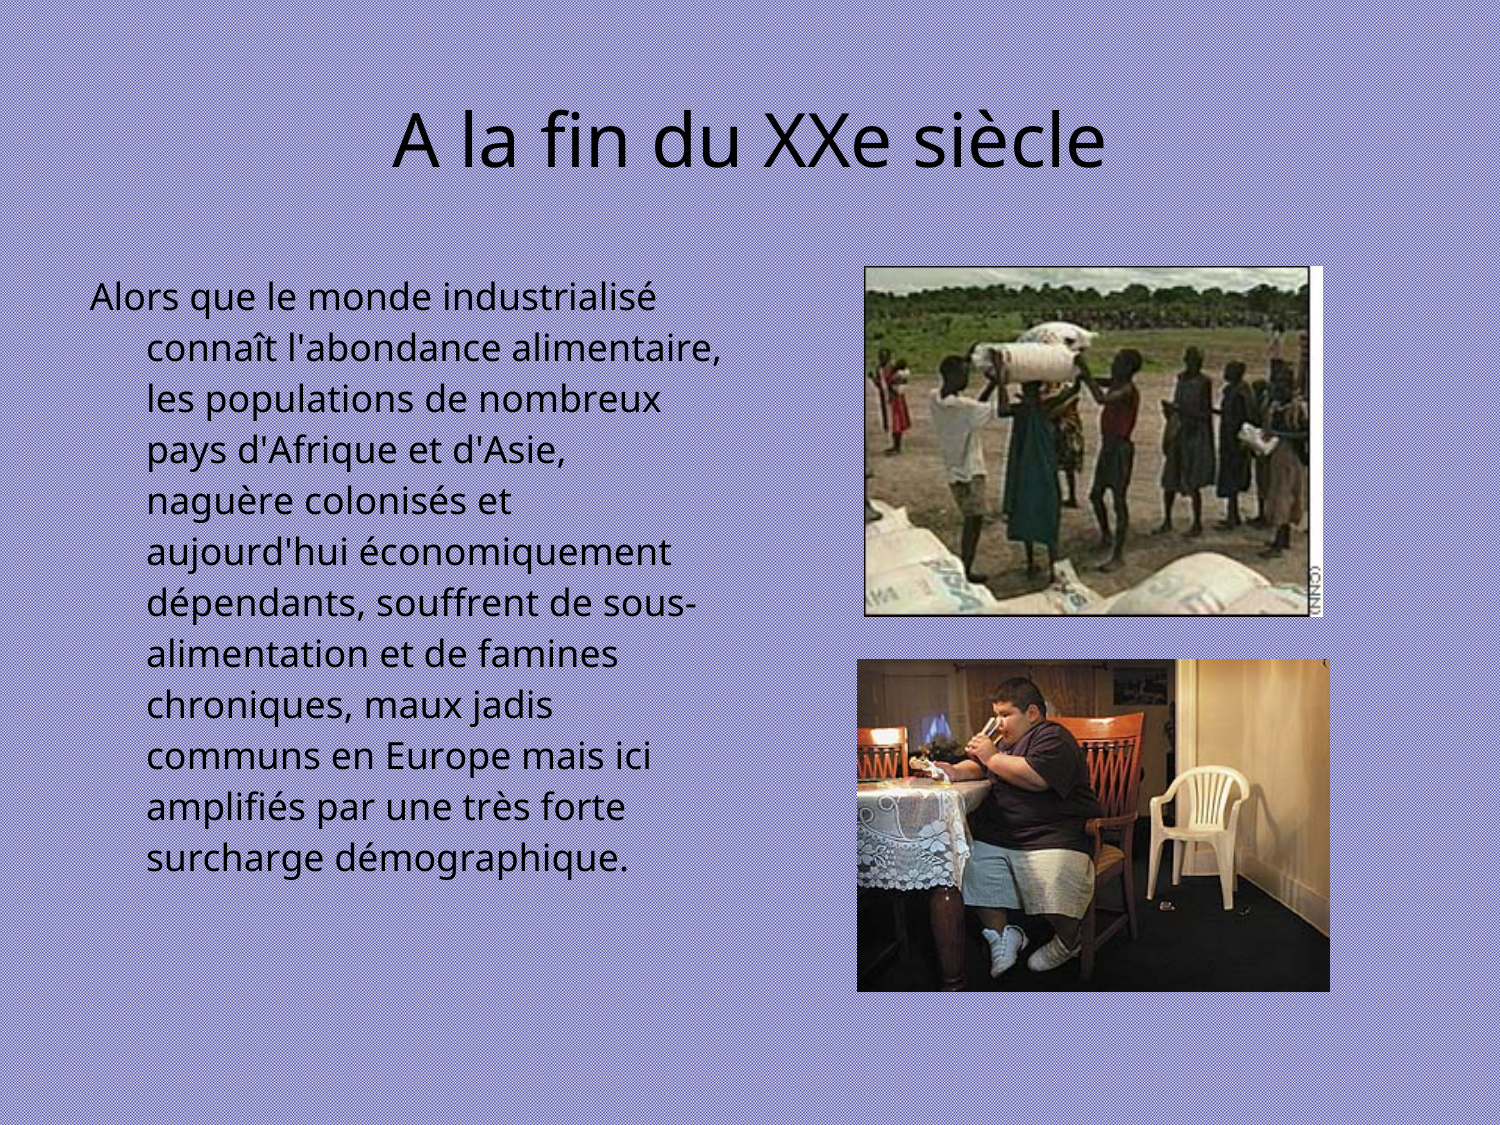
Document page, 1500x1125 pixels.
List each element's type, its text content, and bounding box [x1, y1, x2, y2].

title A la fin du XXe siècle [75, 45, 1426, 233]
list Alors que le monde industrialisé connaît l'abondance alimentaire, les populations de nombreux pays d'Afrique et d'Asie, naguère colonisés et aujourd'hui économiquement dépendants, souffrent de sous-alimentation et de famines chroniques, maux jadis communs en Europe mais ici amplifiés par une très forte surcharge démographique. [75, 262, 738, 1006]
picture [0, 0, 1500, 1125]
